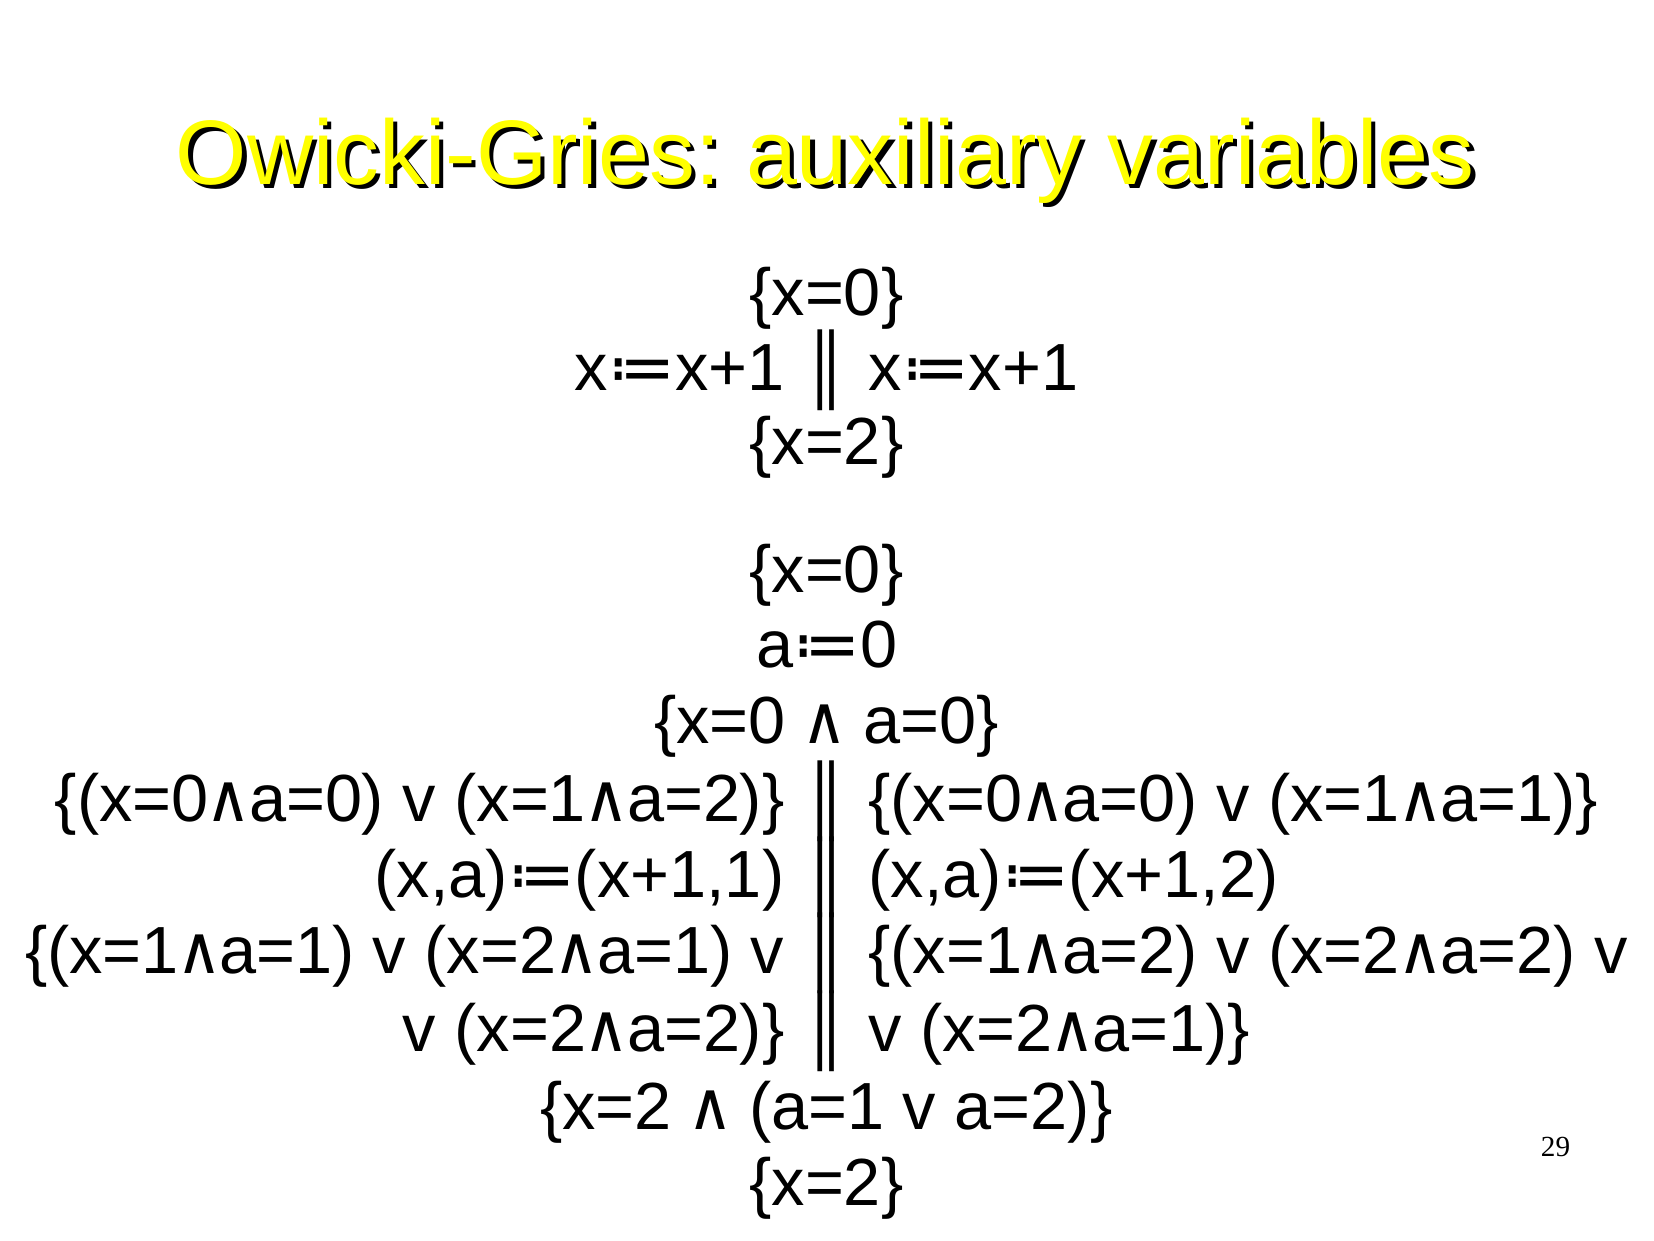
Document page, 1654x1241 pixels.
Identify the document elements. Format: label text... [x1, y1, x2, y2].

list {x=0} x≔x+1 ║ x≔x+1 {x=2} {x=0} a≔0 {x=0 ∧ a=0} {(x=0∧a=0) v (x=1∧a=2)} ║ {(x=0∧a=0) v (x=1∧a=1)} (x,a)≔(x+1,1) ║ (x,a)≔(x+1,2) {(x=1∧a=1) v (x=2∧a=1) v ║ {(x=1∧a=2) v (x=2∧a=2) v v (x=2∧a=2)} ║ v (x=2∧a=1)} {x=2 ∧ (a=1 v a=2)} {x=2} [0, 254, 1653, 1241]
title Owicki-Gries: auxiliary variables [82, 49, 1571, 254]
